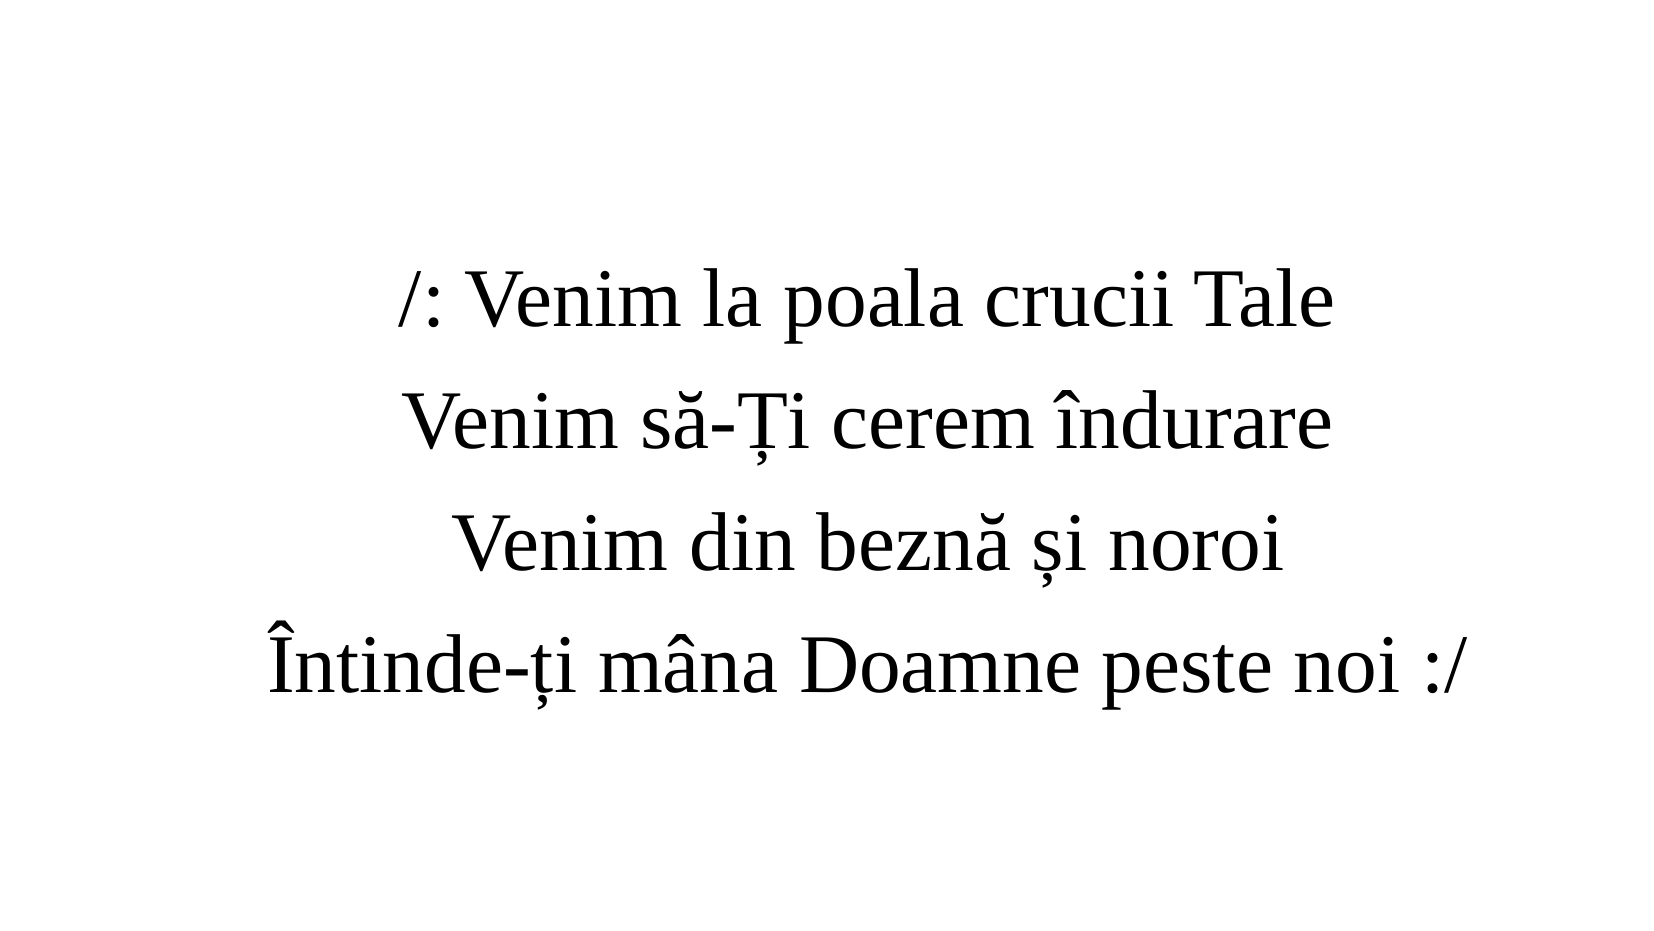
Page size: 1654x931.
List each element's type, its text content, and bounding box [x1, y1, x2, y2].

subtitle /: Venim la poala crucii Tale Venim să-Ți cerem îndurare Venim din beznă și noroi Întinde-ți mâna Doamne peste noi :/ [153, 242, 1583, 710]
